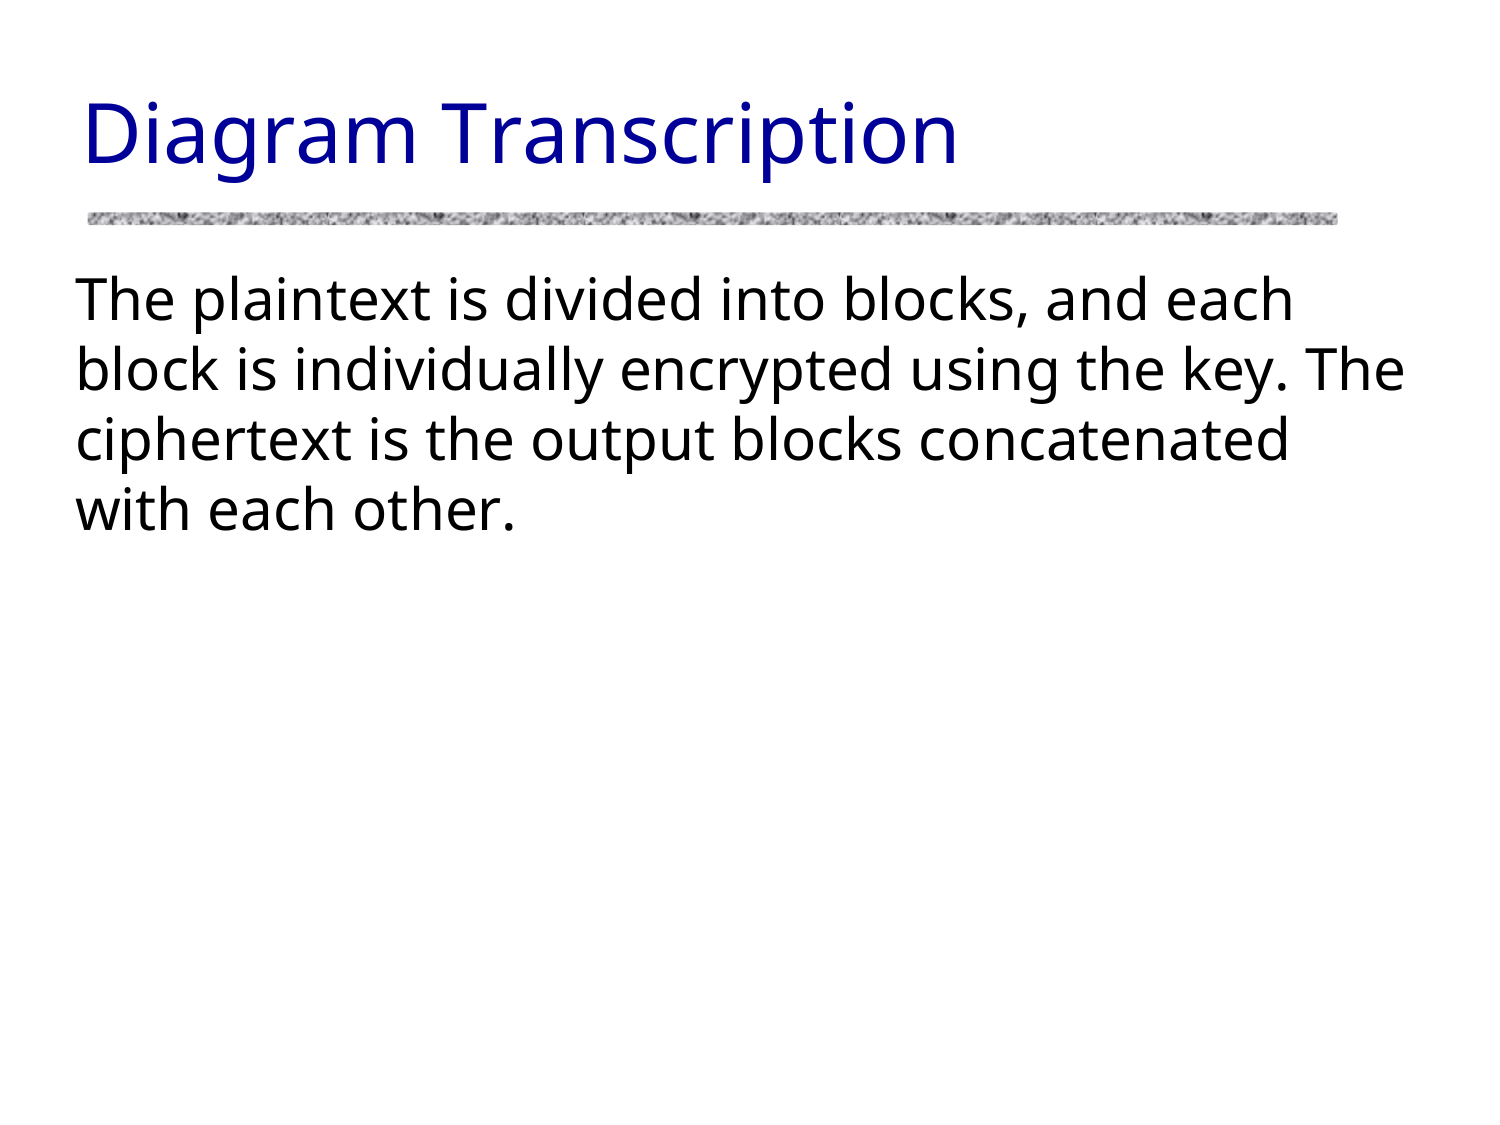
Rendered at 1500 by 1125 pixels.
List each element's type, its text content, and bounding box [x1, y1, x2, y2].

picture [87, 212, 1338, 226]
title Diagram Transcription [66, 37, 1342, 188]
subtitle The plaintext is divided into blocks, and each block is individually encrypted using the key. The ciphertext is the output blocks concatenated with each other. [74, 262, 1417, 994]
